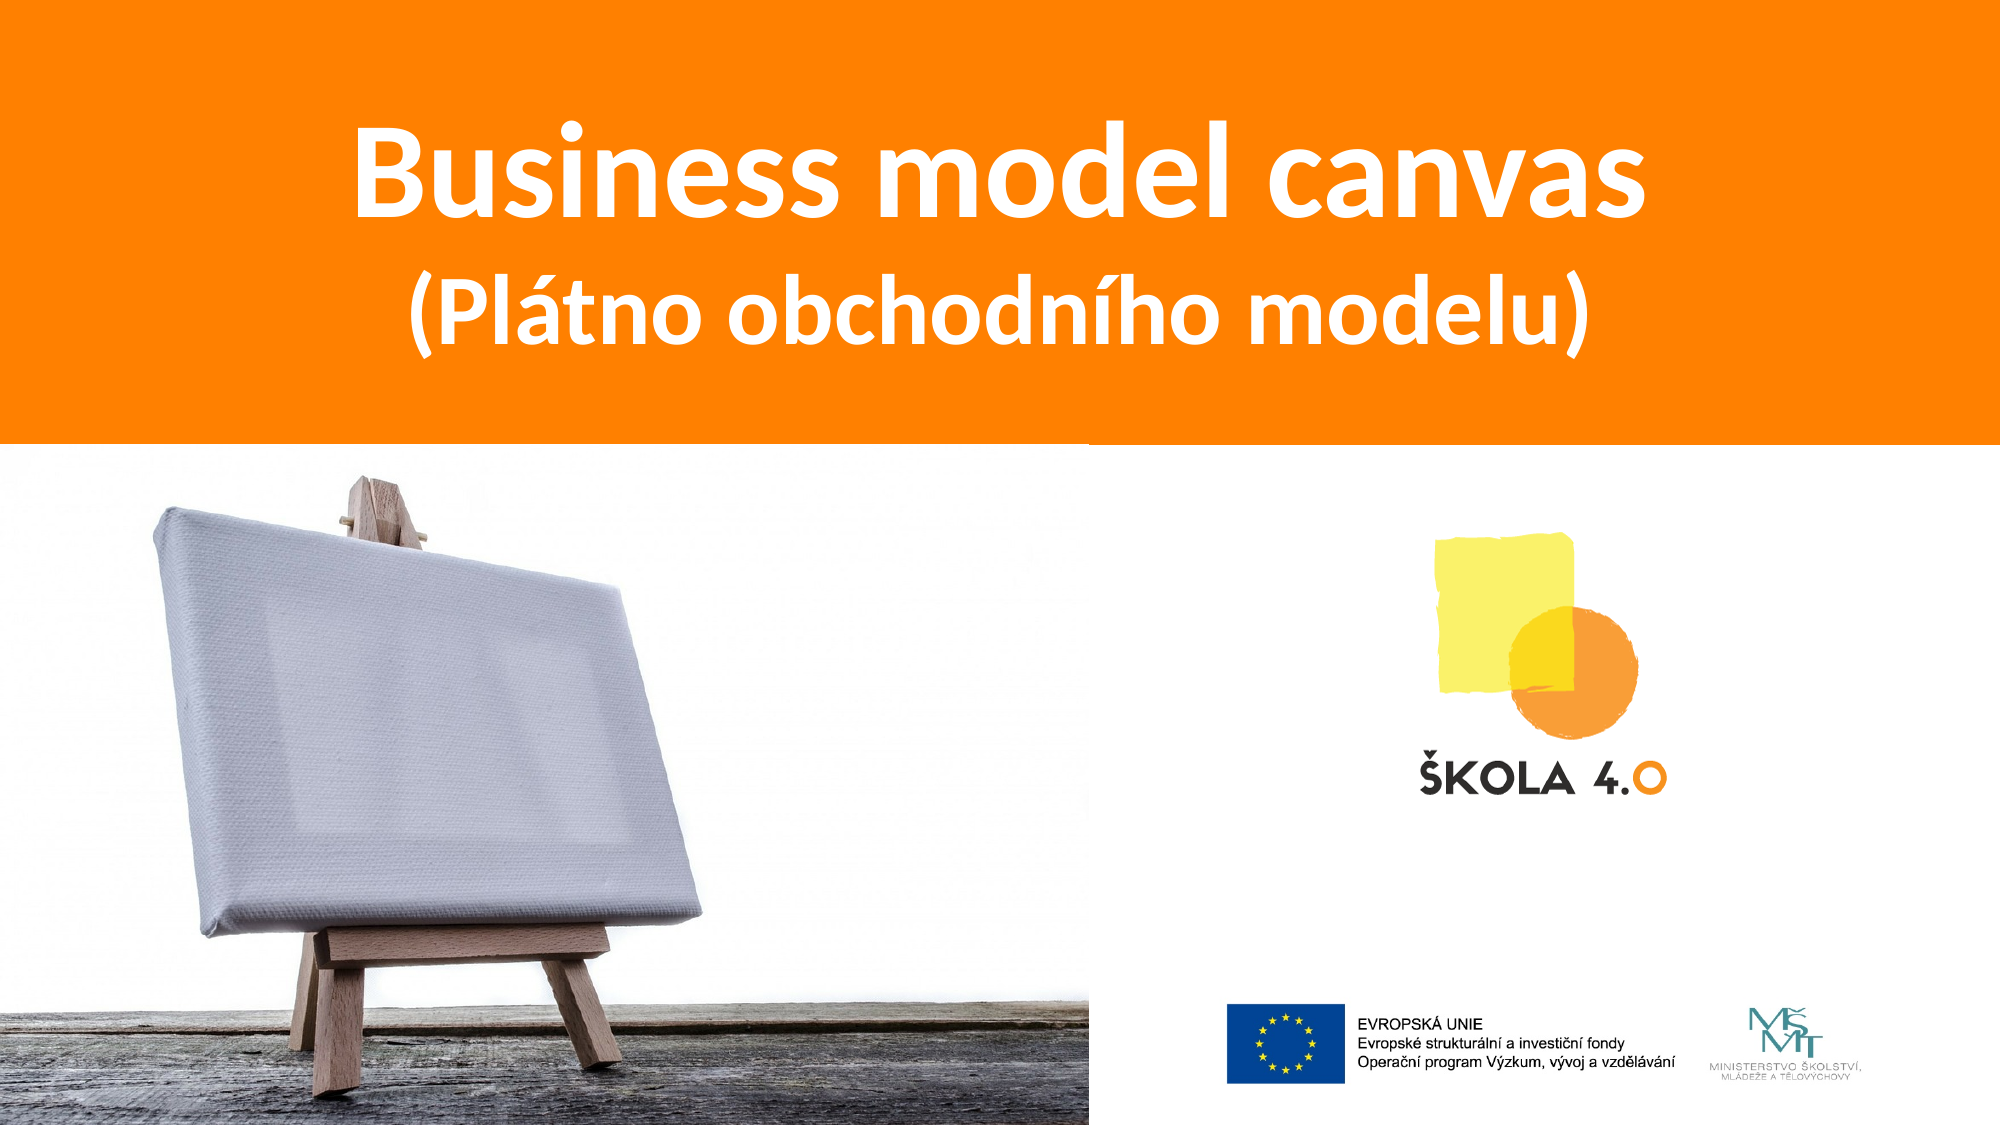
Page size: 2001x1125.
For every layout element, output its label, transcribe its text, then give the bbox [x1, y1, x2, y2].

picture [0, 444, 1089, 1125]
picture [1187, 964, 1900, 1123]
text_box Business model canvas (Plátno obchodního modelu) [0, 0, 2000, 445]
picture [1346, 468, 1741, 859]
